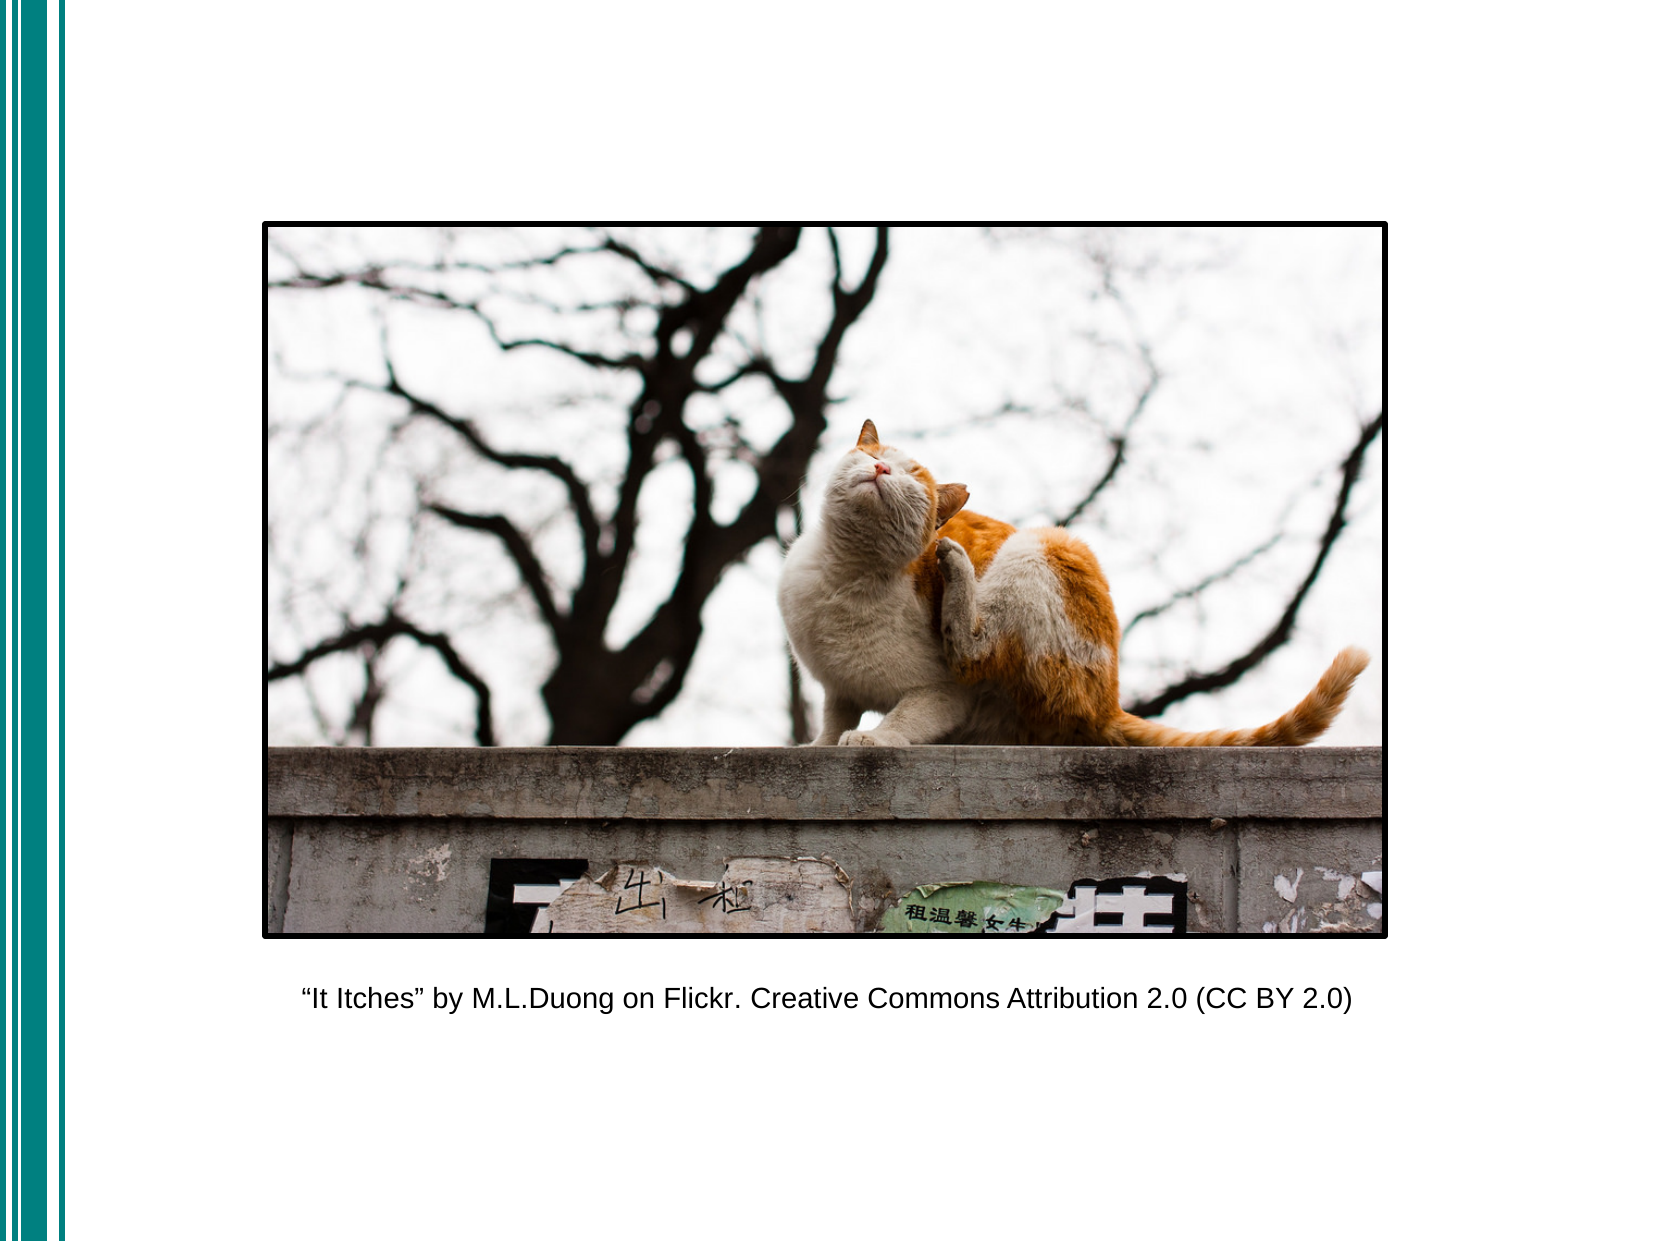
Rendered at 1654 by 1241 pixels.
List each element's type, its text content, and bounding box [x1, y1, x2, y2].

picture [268, 227, 1382, 934]
text_box “It Itches” by M.L.Duong on Flickr. Creative Commons Attribution 2.0 (CC BY 2.0) [286, 974, 1371, 1023]
